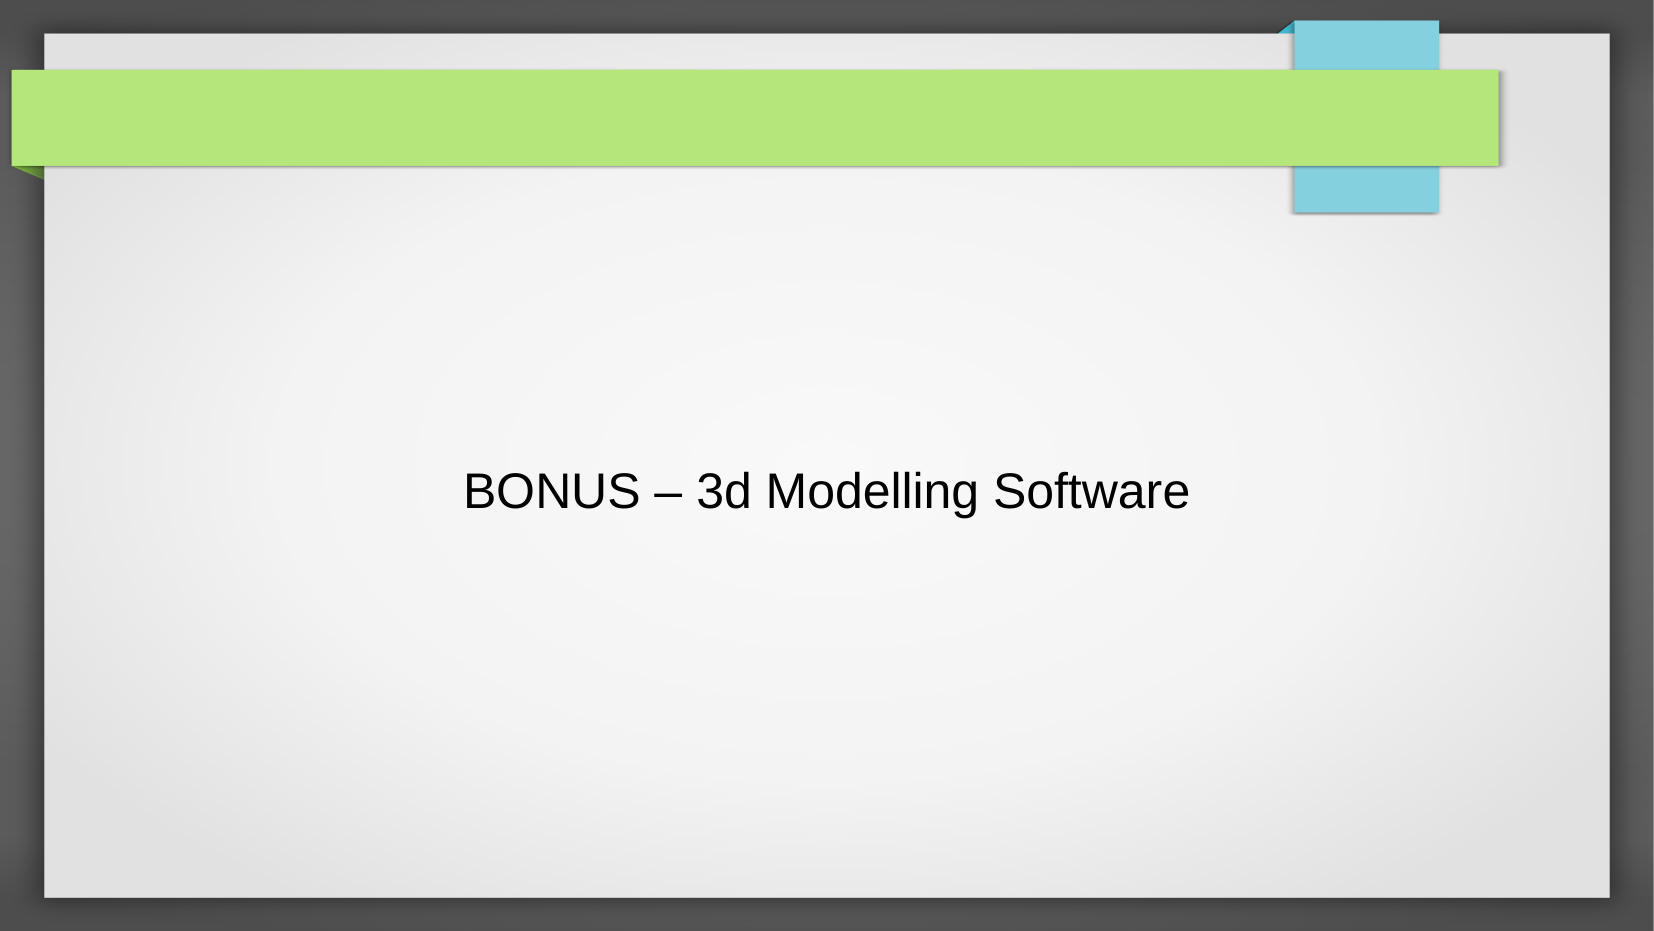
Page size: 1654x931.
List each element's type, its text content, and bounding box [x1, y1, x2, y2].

subtitle BONUS – 3d Modelling Software [82, 221, 1571, 761]
picture [0, 0, 1654, 931]
